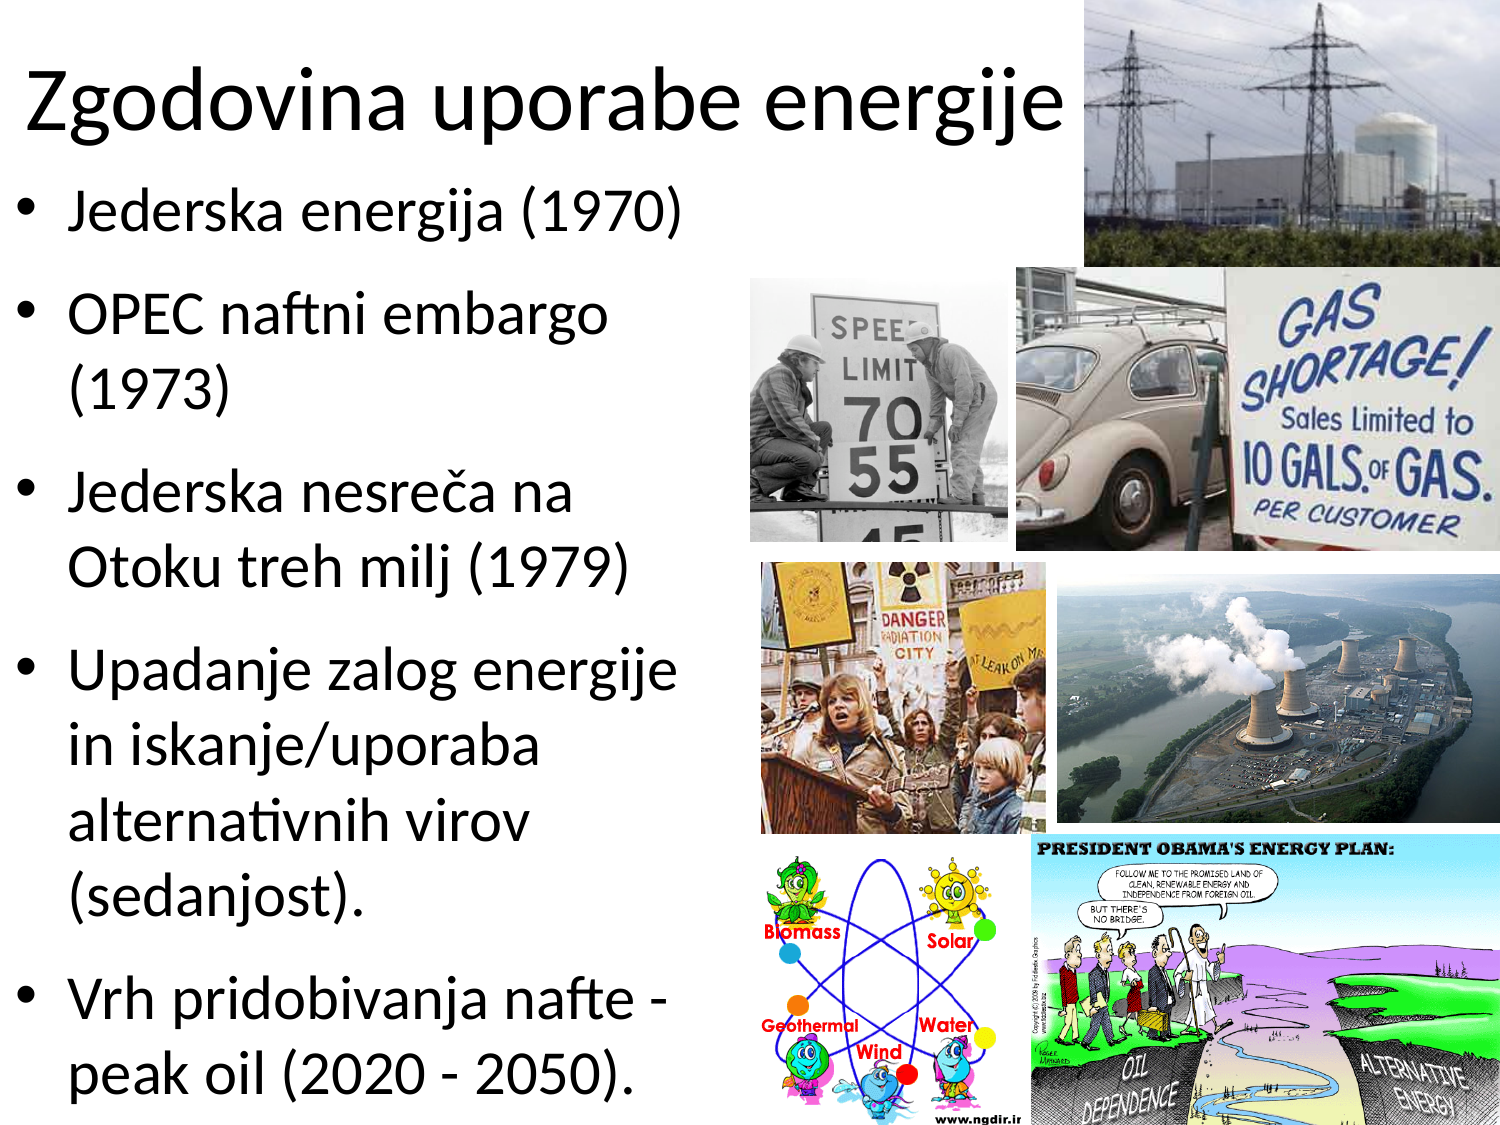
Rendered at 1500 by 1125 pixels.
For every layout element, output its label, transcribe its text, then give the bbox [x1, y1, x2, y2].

picture [761, 562, 1500, 1125]
list Jederska energija (1970) OPEC naftni embargo (1973) Jederska nesreča na Otoku treh milj (1979) Upadanje zalog energije in iskanje/uporaba alternativnih virov (sedanjost). Vrh pridobivanja nafte - peak oil (2020 - 2050). [0, 160, 739, 1125]
picture [750, 845, 1021, 1125]
picture [1016, 0, 1500, 551]
title Zgodovina uporabe energije [0, 0, 1084, 188]
picture [750, 278, 1008, 542]
picture [1057, 574, 1500, 823]
